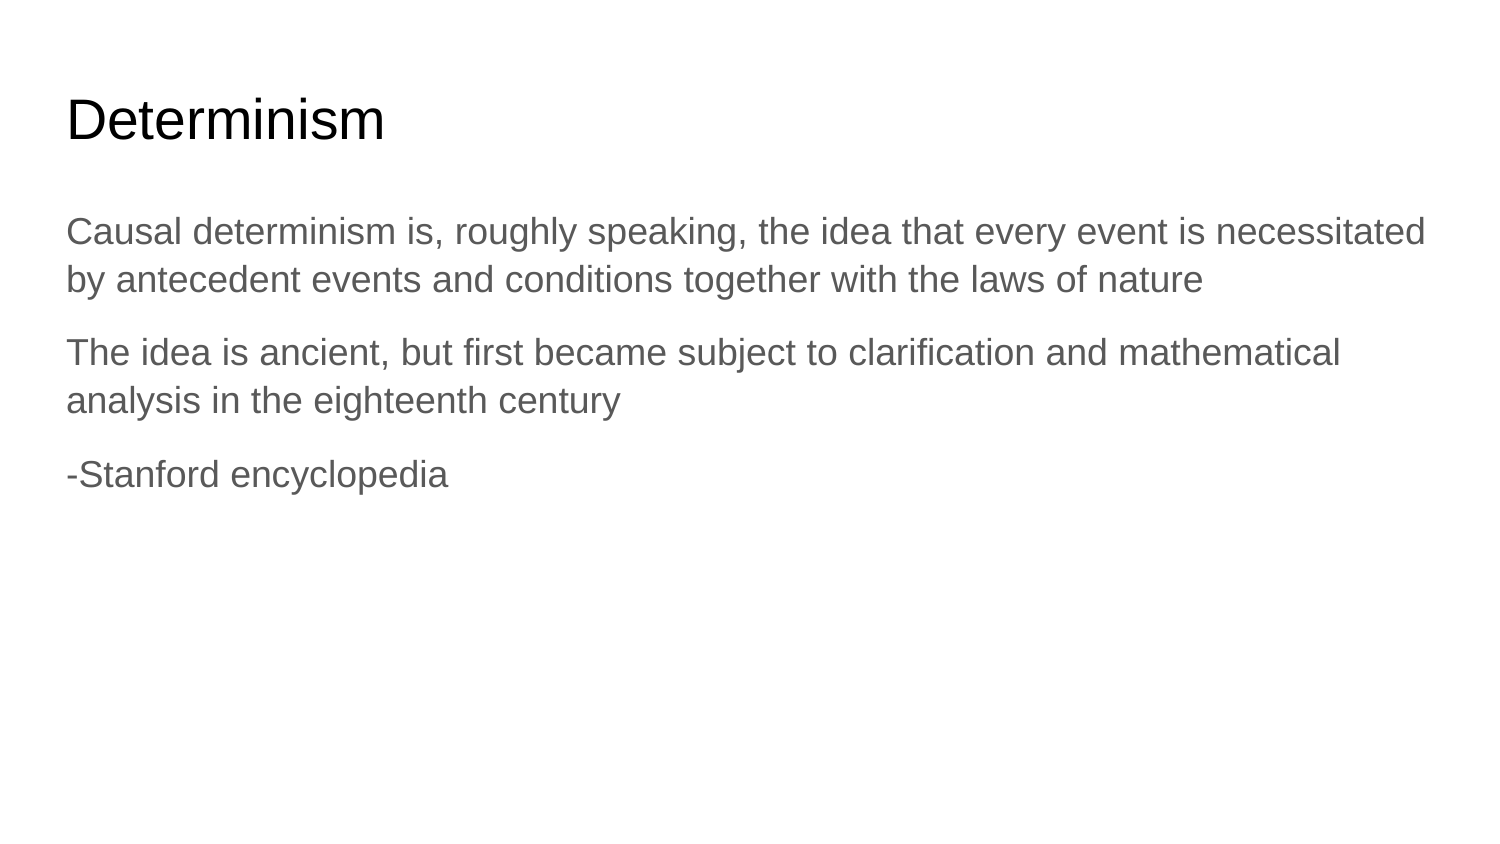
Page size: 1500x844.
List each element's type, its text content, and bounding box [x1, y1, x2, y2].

title Determinism [51, 72, 1449, 167]
list Causal determinism is, roughly speaking, the idea that every event is necessitated by antecedent events and conditions together with the laws of nature The idea is ancient, but first became subject to clarification and mathematical analysis in the eighteenth century -Stanford encyclopedia [51, 189, 1449, 750]
